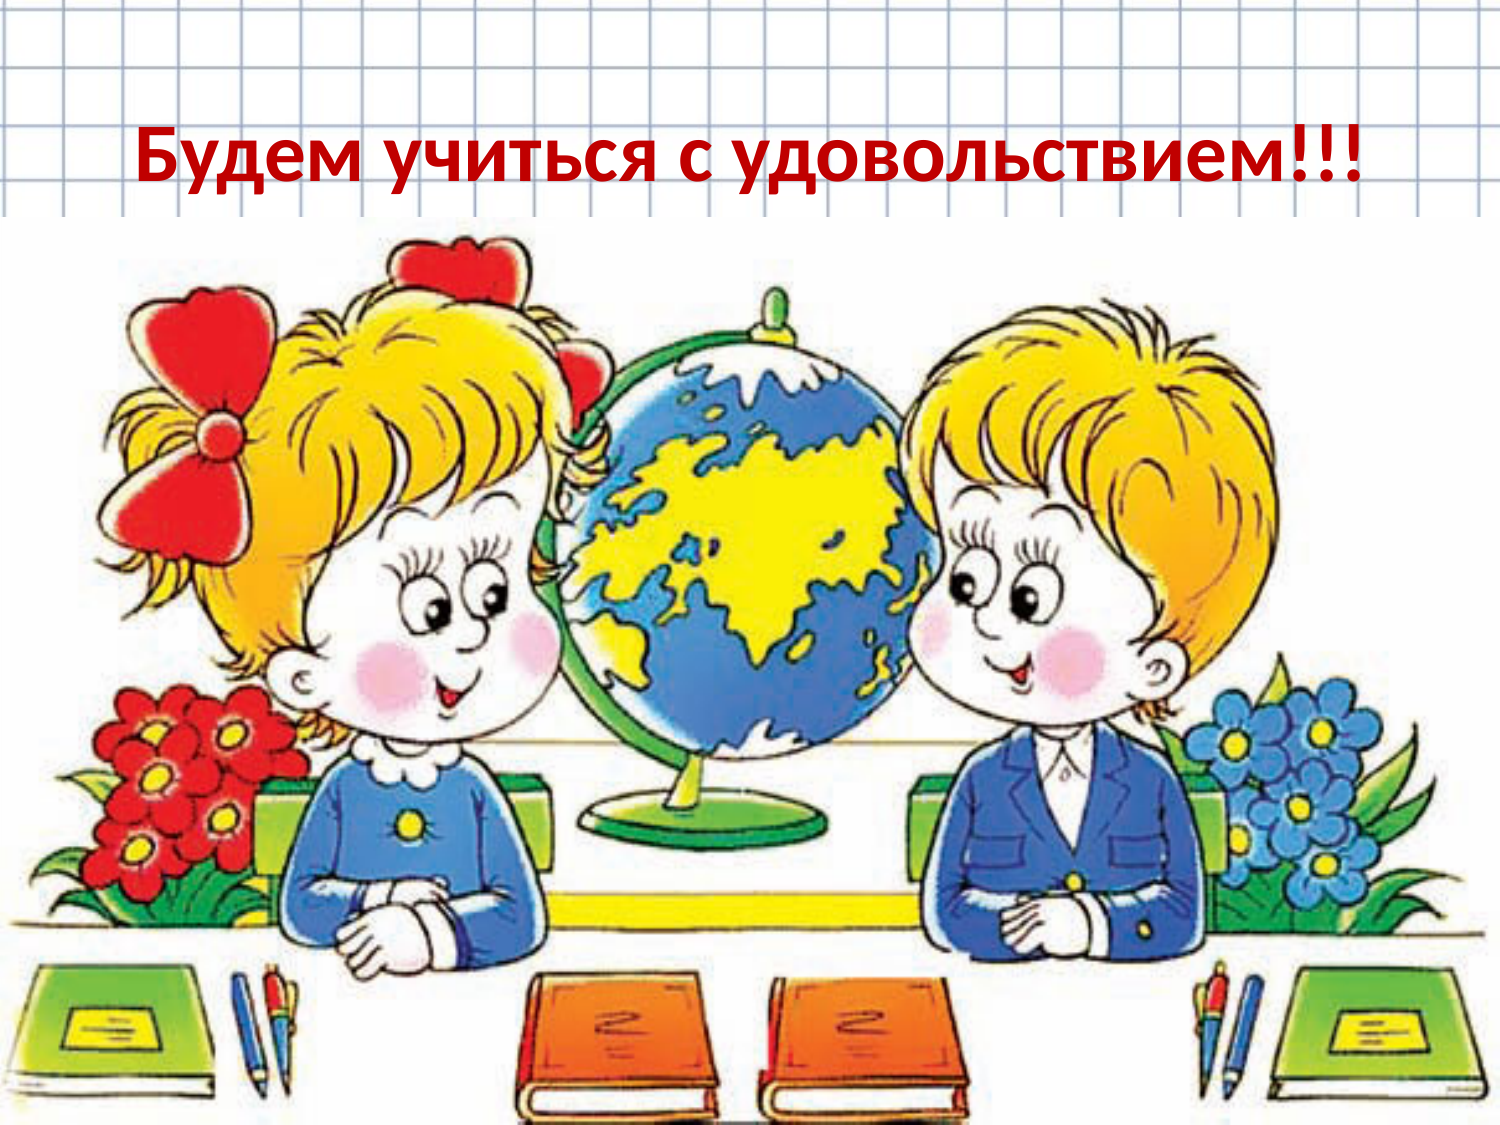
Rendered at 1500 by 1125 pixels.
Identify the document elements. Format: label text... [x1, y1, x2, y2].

picture [0, 0, 1500, 1125]
title Будем учиться с удовольствием!!! [76, 54, 1427, 217]
